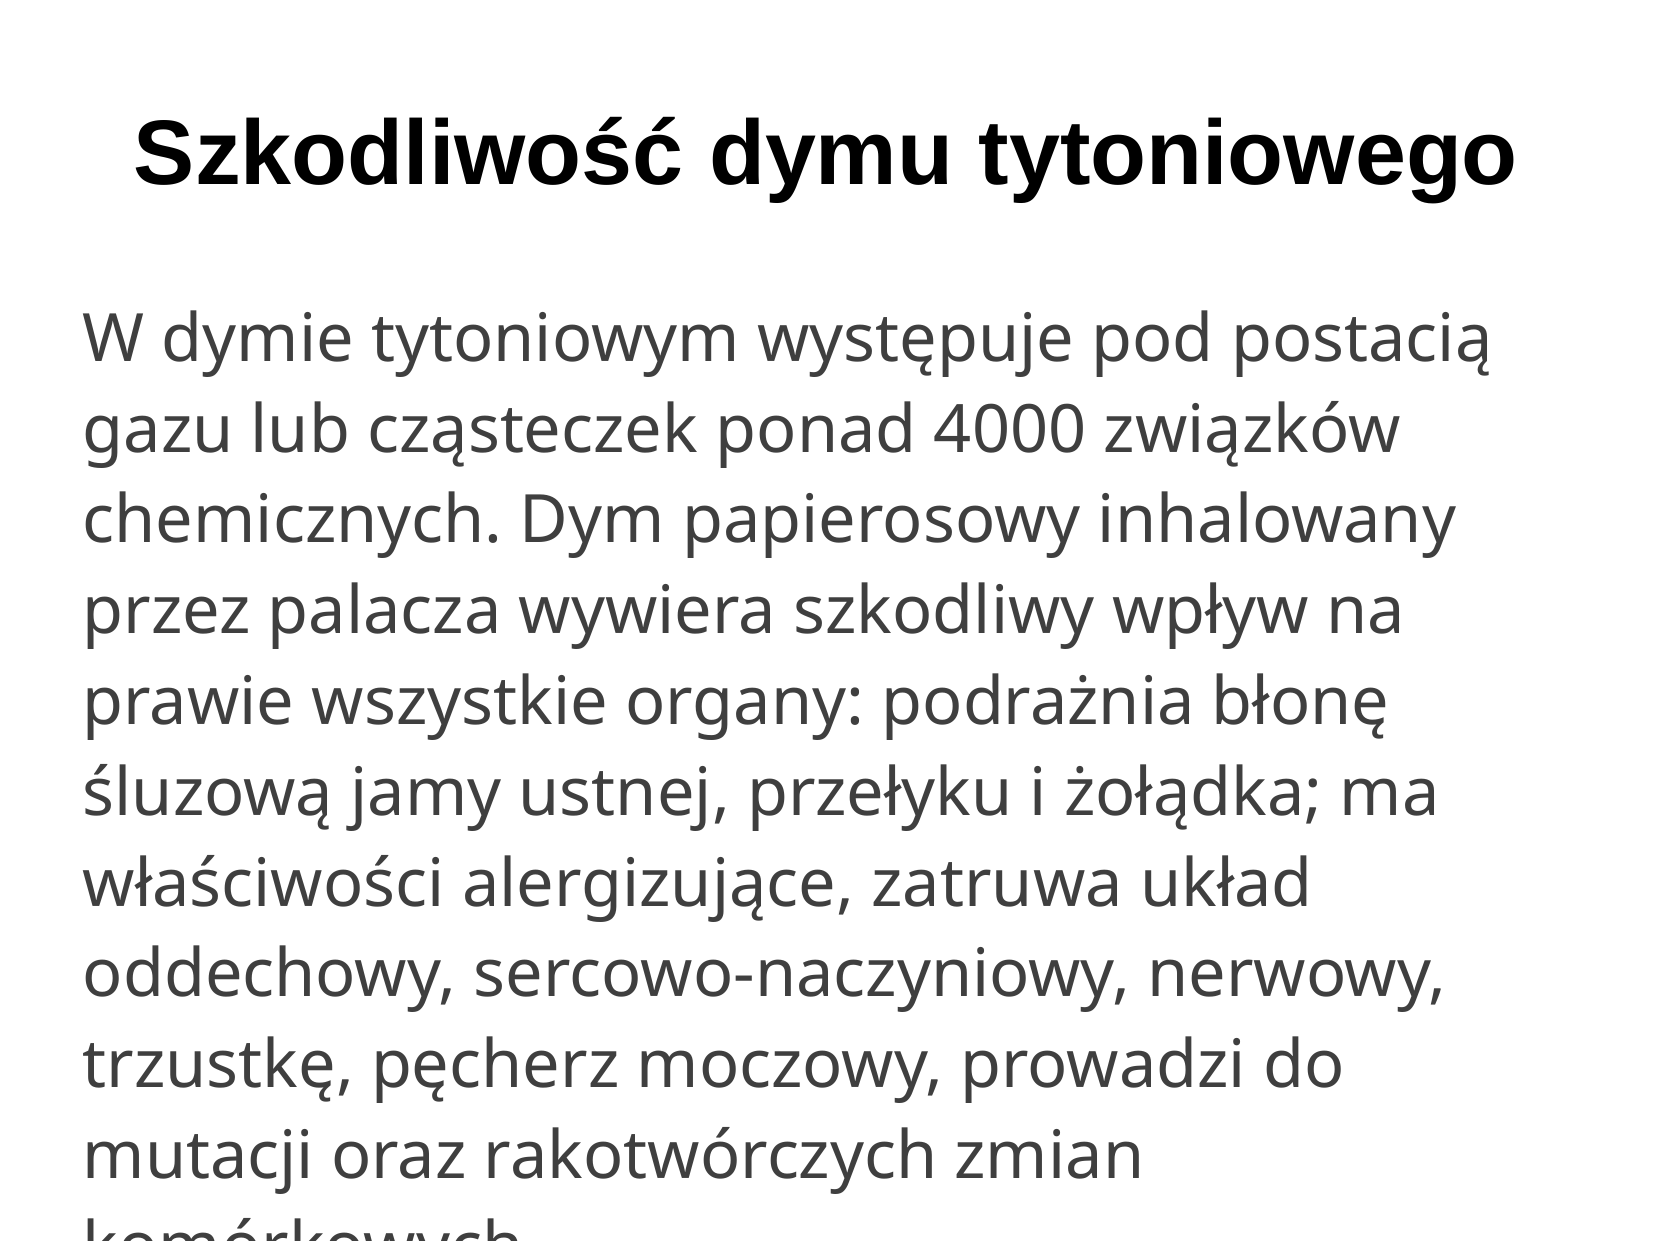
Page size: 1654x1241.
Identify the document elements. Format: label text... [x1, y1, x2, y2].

title Szkodliwość dymu tytoniowego [82, 49, 1571, 257]
list W dymie tytoniowym występuje pod postacią gazu lub cząsteczek ponad 4000 związków chemicznych. Dym papierosowy inhalowany przez palacza wywiera szkodliwy wpływ na prawie wszystkie organy: podrażnia błonę śluzową jamy ustnej, przełyku i żołądka; ma właściwości alergizujące, zatruwa układ oddechowy, sercowo-naczyniowy, nerwowy, trzustkę, pęcherz moczowy, prowadzi do mutacji oraz rakotwórczych zmian komórkowych. [82, 290, 1571, 1182]
